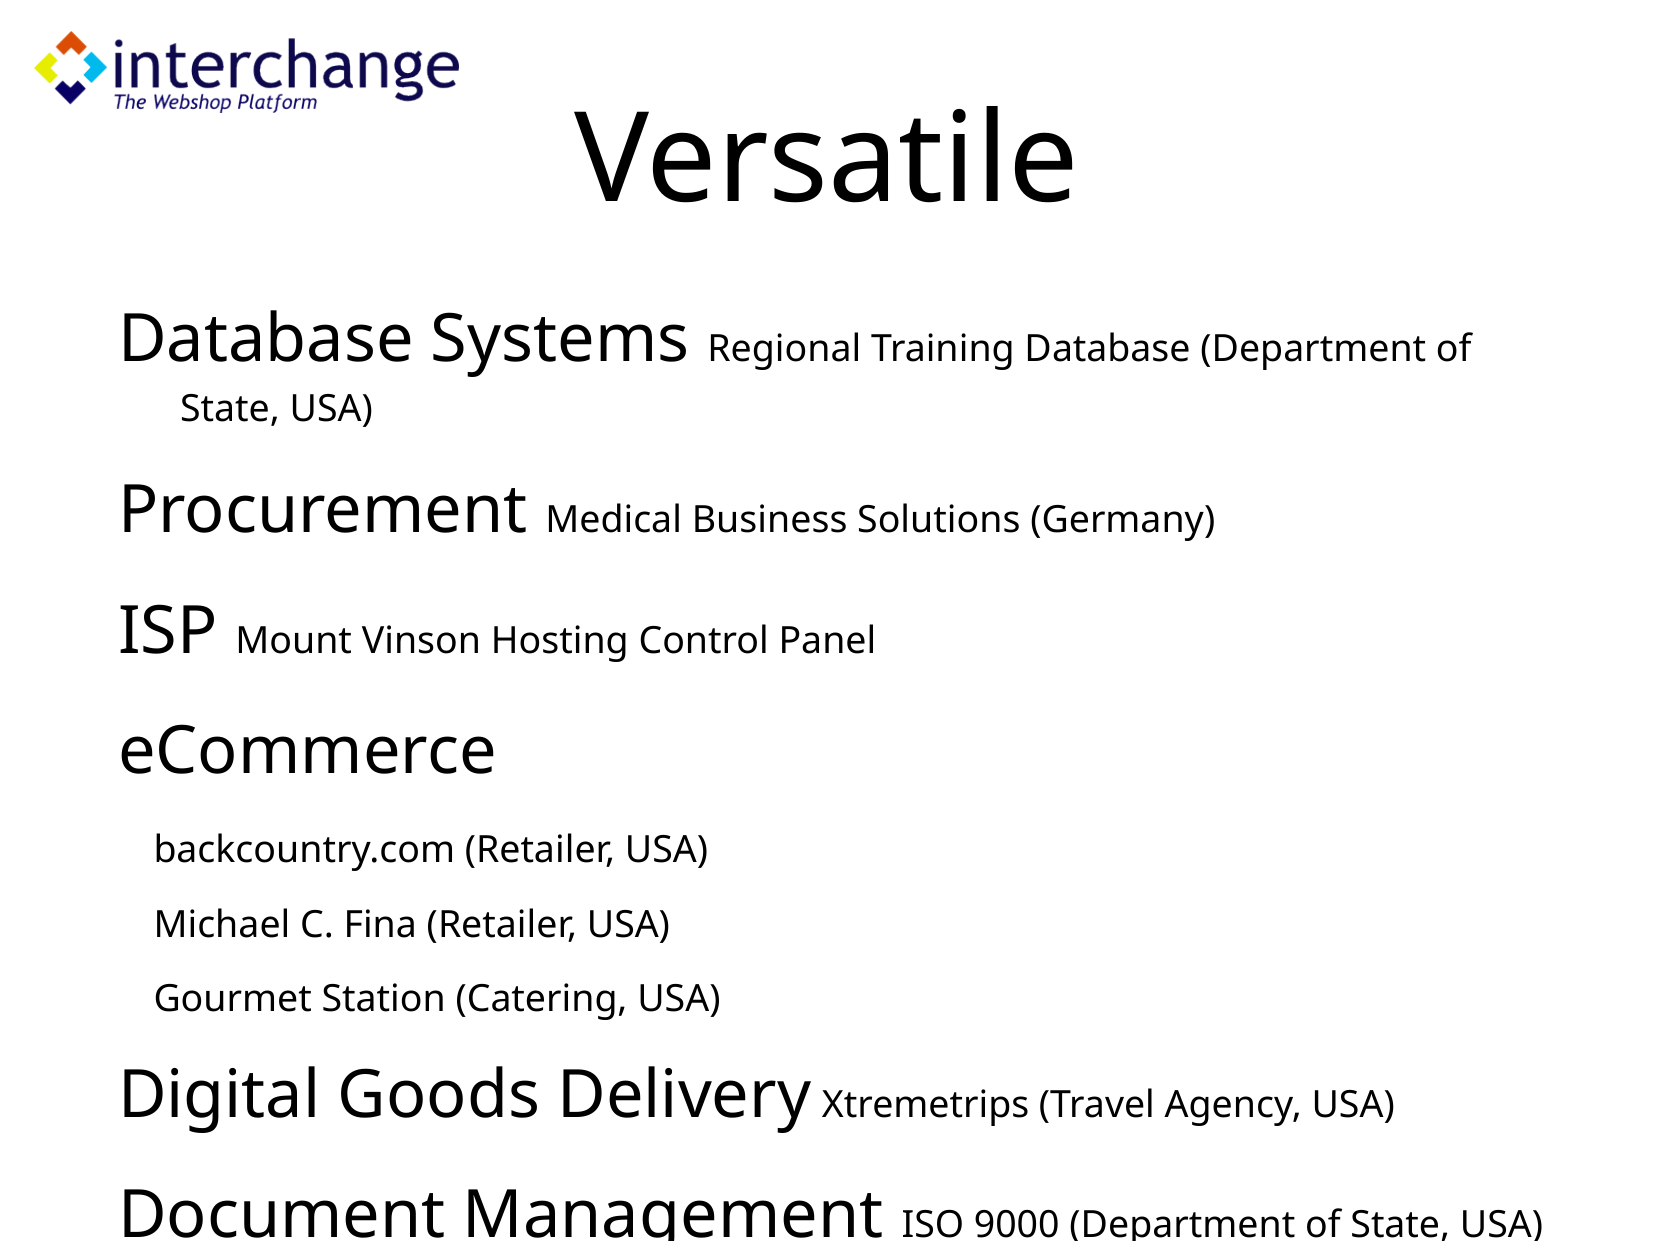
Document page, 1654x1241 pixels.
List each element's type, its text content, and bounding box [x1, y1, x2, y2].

title Versatile [82, 49, 1571, 257]
picture [34, 31, 459, 113]
list Database Systems Regional Training Database (Department of State, USA) Procurement Medical Business Solutions (Germany) ISP Mount Vinson Hosting Control Panel eCommerce backcountry.com (Retailer, USA) Michael C. Fina (Retailer, USA) Gourmet Station (Catering, USA) Digital Goods Delivery Xtremetrips (Travel Agency, USA) Document Management ISO 9000 (Department of State, USA) [82, 290, 1571, 1194]
